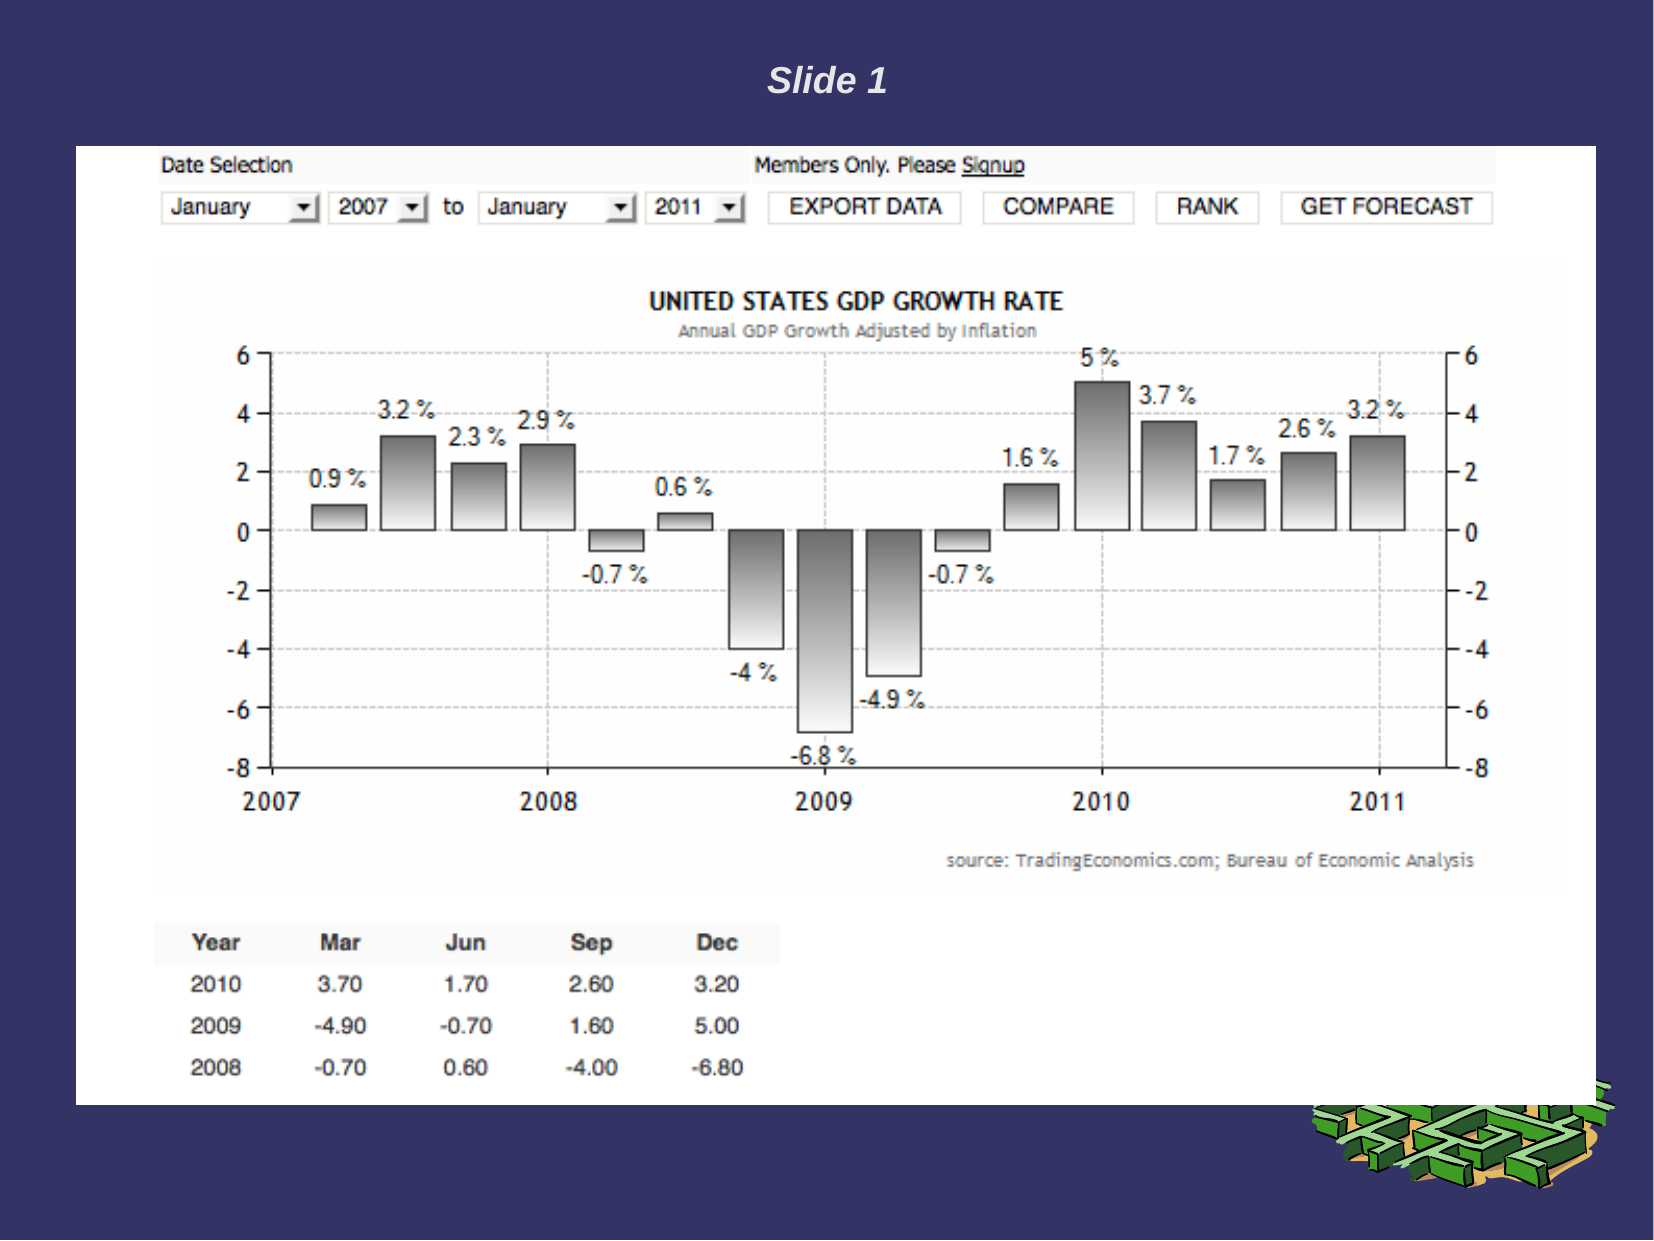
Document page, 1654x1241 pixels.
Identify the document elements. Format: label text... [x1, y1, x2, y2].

title Slide 1 [121, 26, 1534, 146]
picture [76, 146, 1596, 1105]
